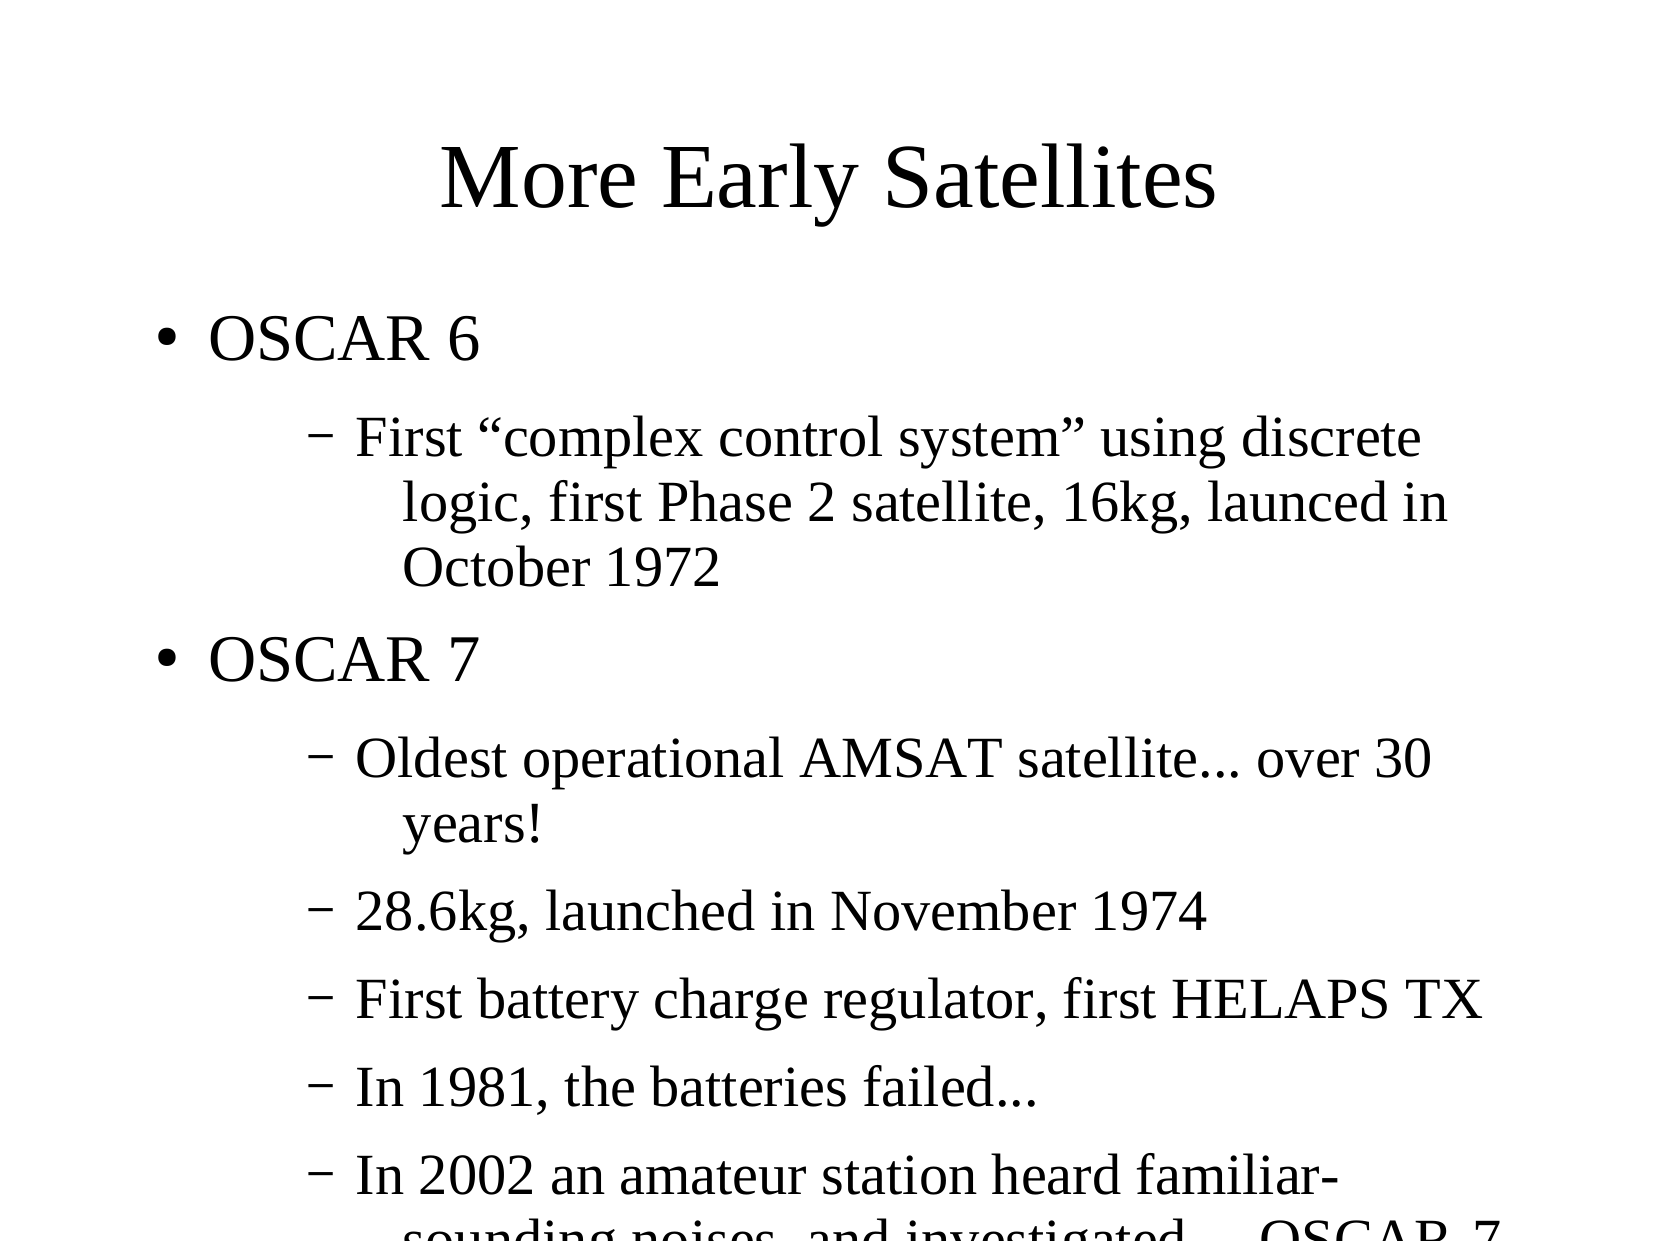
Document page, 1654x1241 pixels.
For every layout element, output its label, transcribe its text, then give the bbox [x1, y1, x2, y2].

list OSCAR 6 First “complex control system” using discrete logic, first Phase 2 satellite, 16kg, launced in October 1972 OSCAR 7 Oldest operational AMSAT satellite... over 30 years! 28.6kg, launched in November 1974 First battery charge regulator, first HELAPS TX In 1981, the batteries failed... In 2002 an amateur station heard familiar-sounding noises, and investigated... OSCAR-7 was working! [119, 301, 1532, 1143]
title More Early Satellites [123, 73, 1536, 281]
